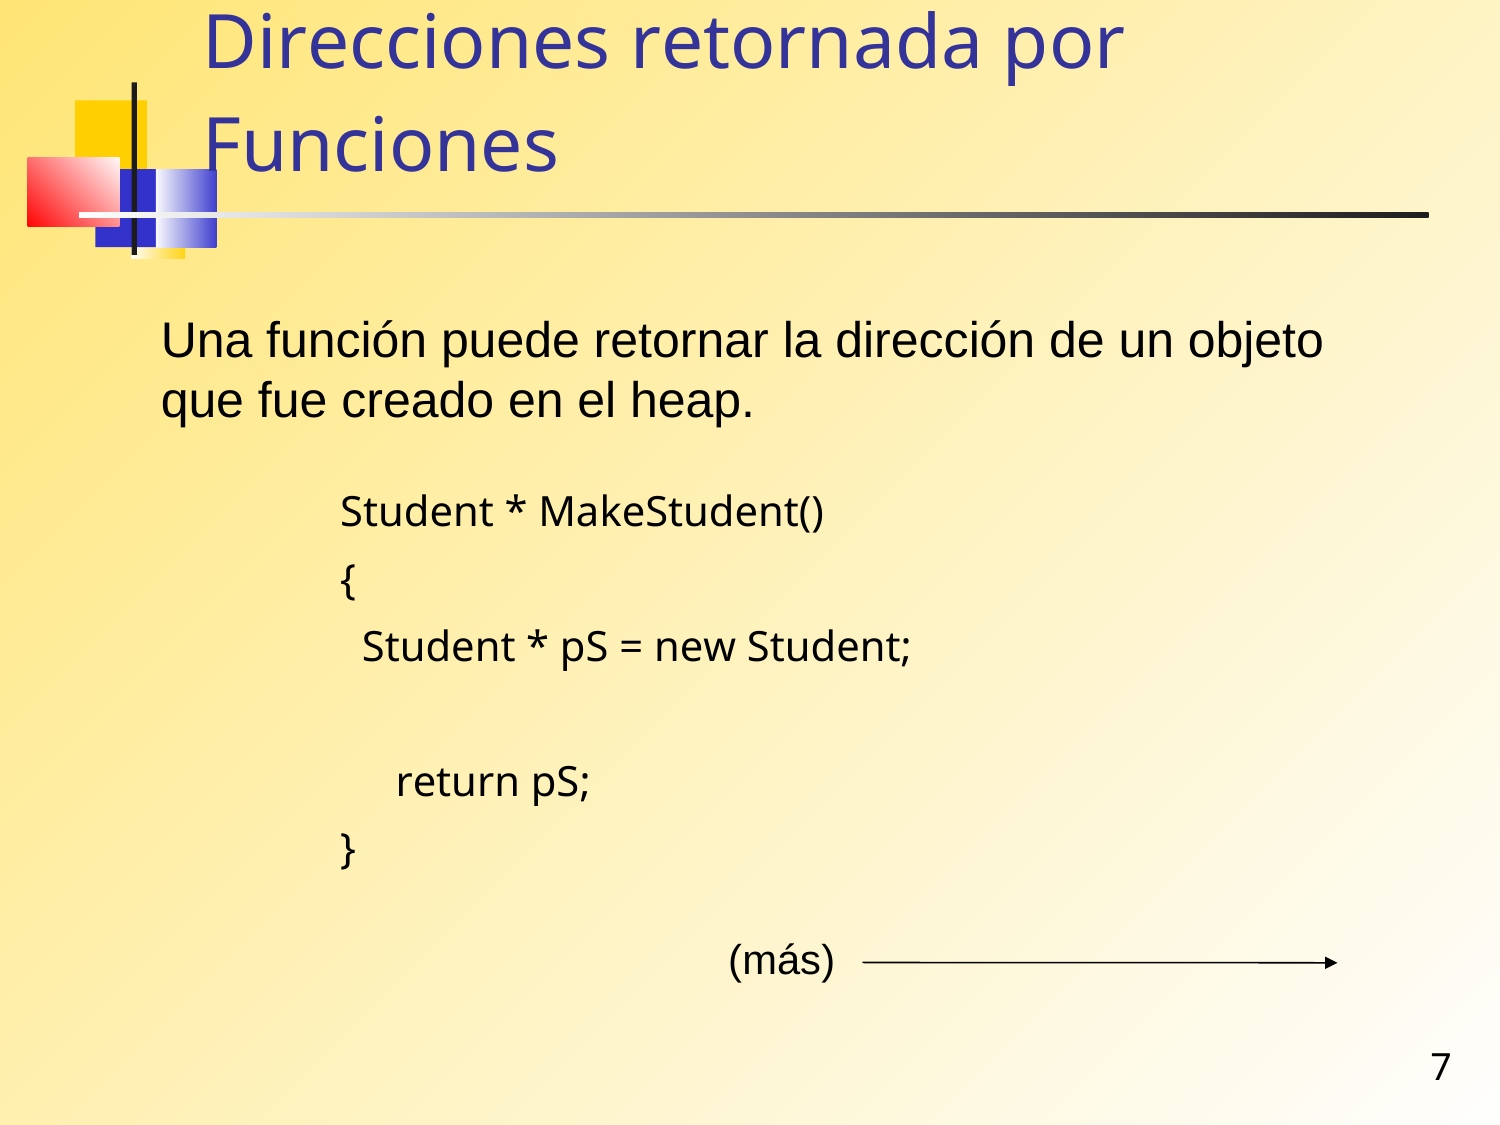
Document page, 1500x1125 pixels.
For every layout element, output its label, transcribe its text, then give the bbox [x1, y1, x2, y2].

text_box Una función puede retornar la dirección de un objeto que fue creado en el heap. [137, 299, 1413, 436]
text_box (más)‏ [599, 938, 850, 991]
list Student * MakeStudent()‏ { Student * pS = new Student; return pS; } [325, 474, 1088, 938]
title Direcciones retornada por Funciones [187, 37, 1466, 201]
